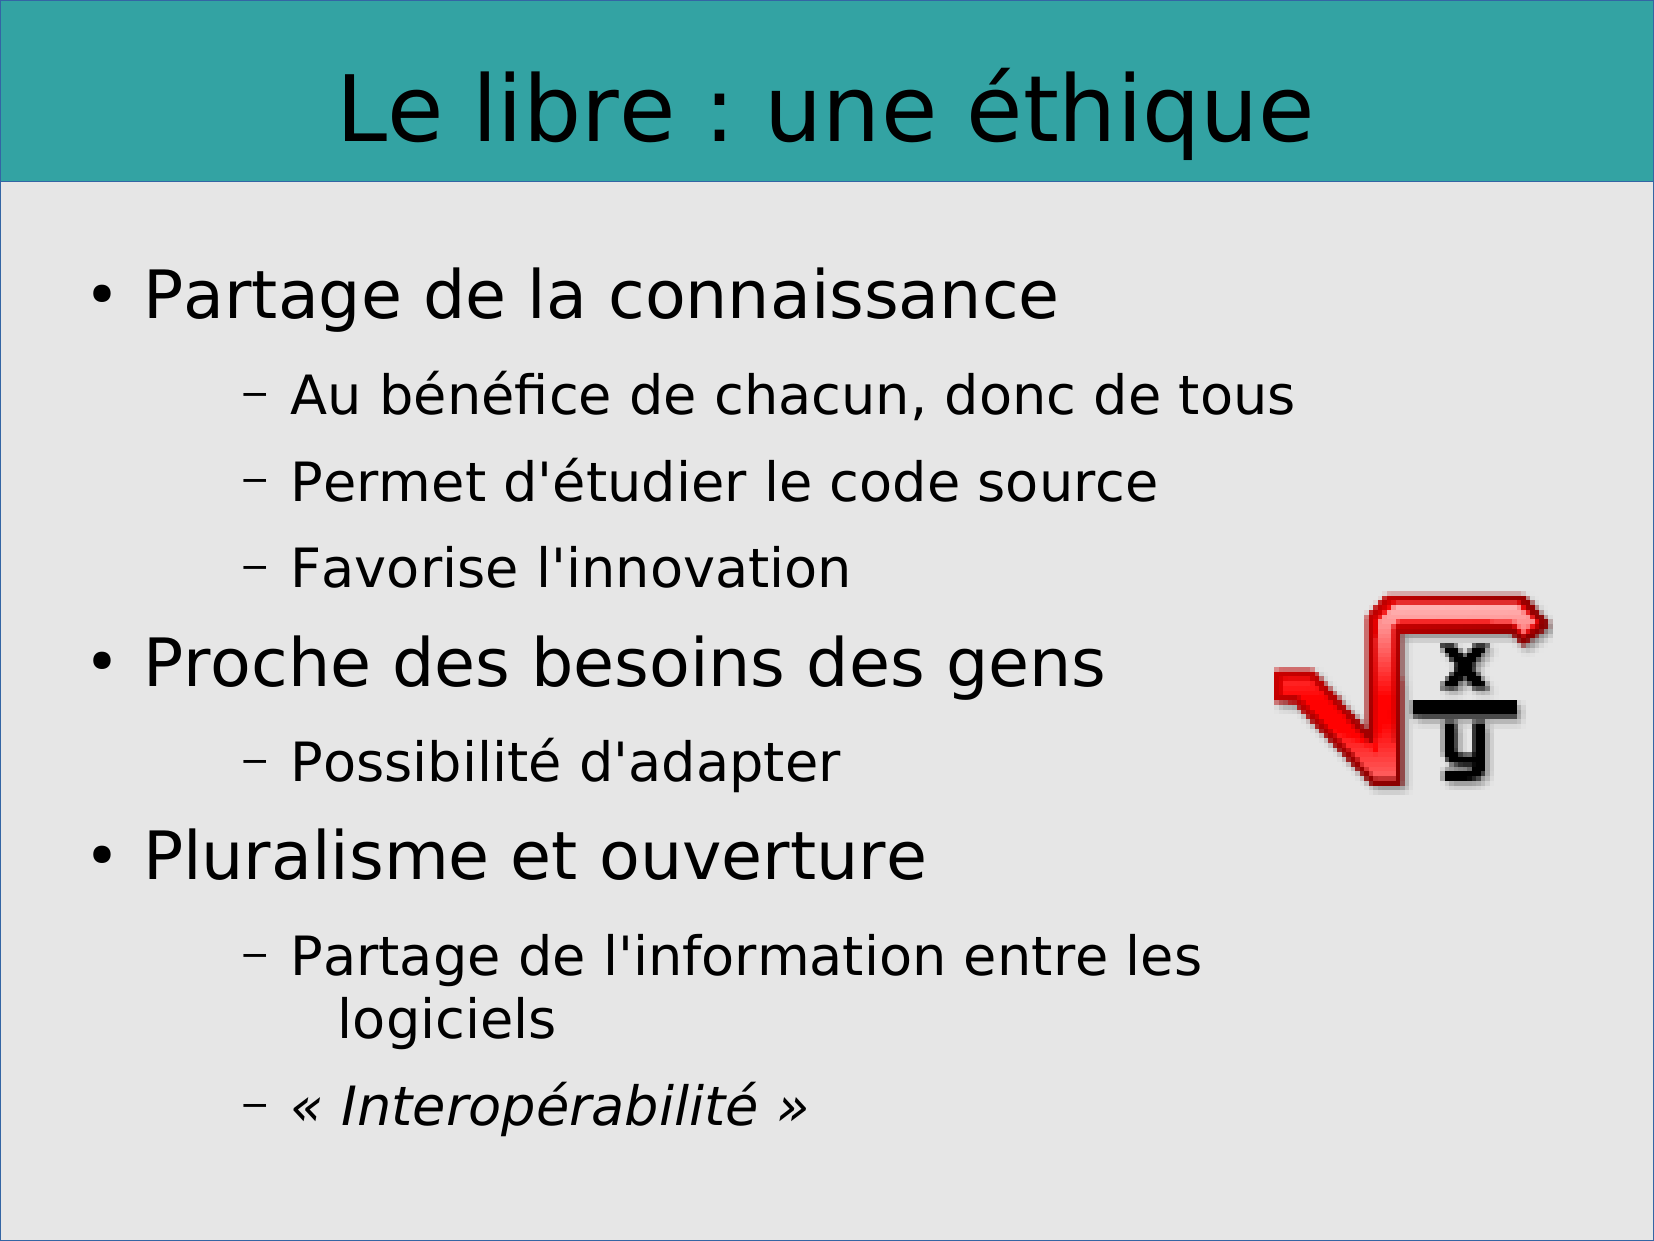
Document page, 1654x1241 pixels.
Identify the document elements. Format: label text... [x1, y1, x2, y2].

picture [1266, 539, 1553, 843]
list Partage de la connaissance Au bénéfice de chacun, donc de tous Permet d'étudier le code source Favorise l'innovation Proche des besoins des gens Possibilité d'adapter Pluralisme et ouverture Partage de l'information entre les logiciels « Interopérabilité » [54, 256, 1309, 1139]
title Le libre : une éthique [82, 49, 1571, 170]
